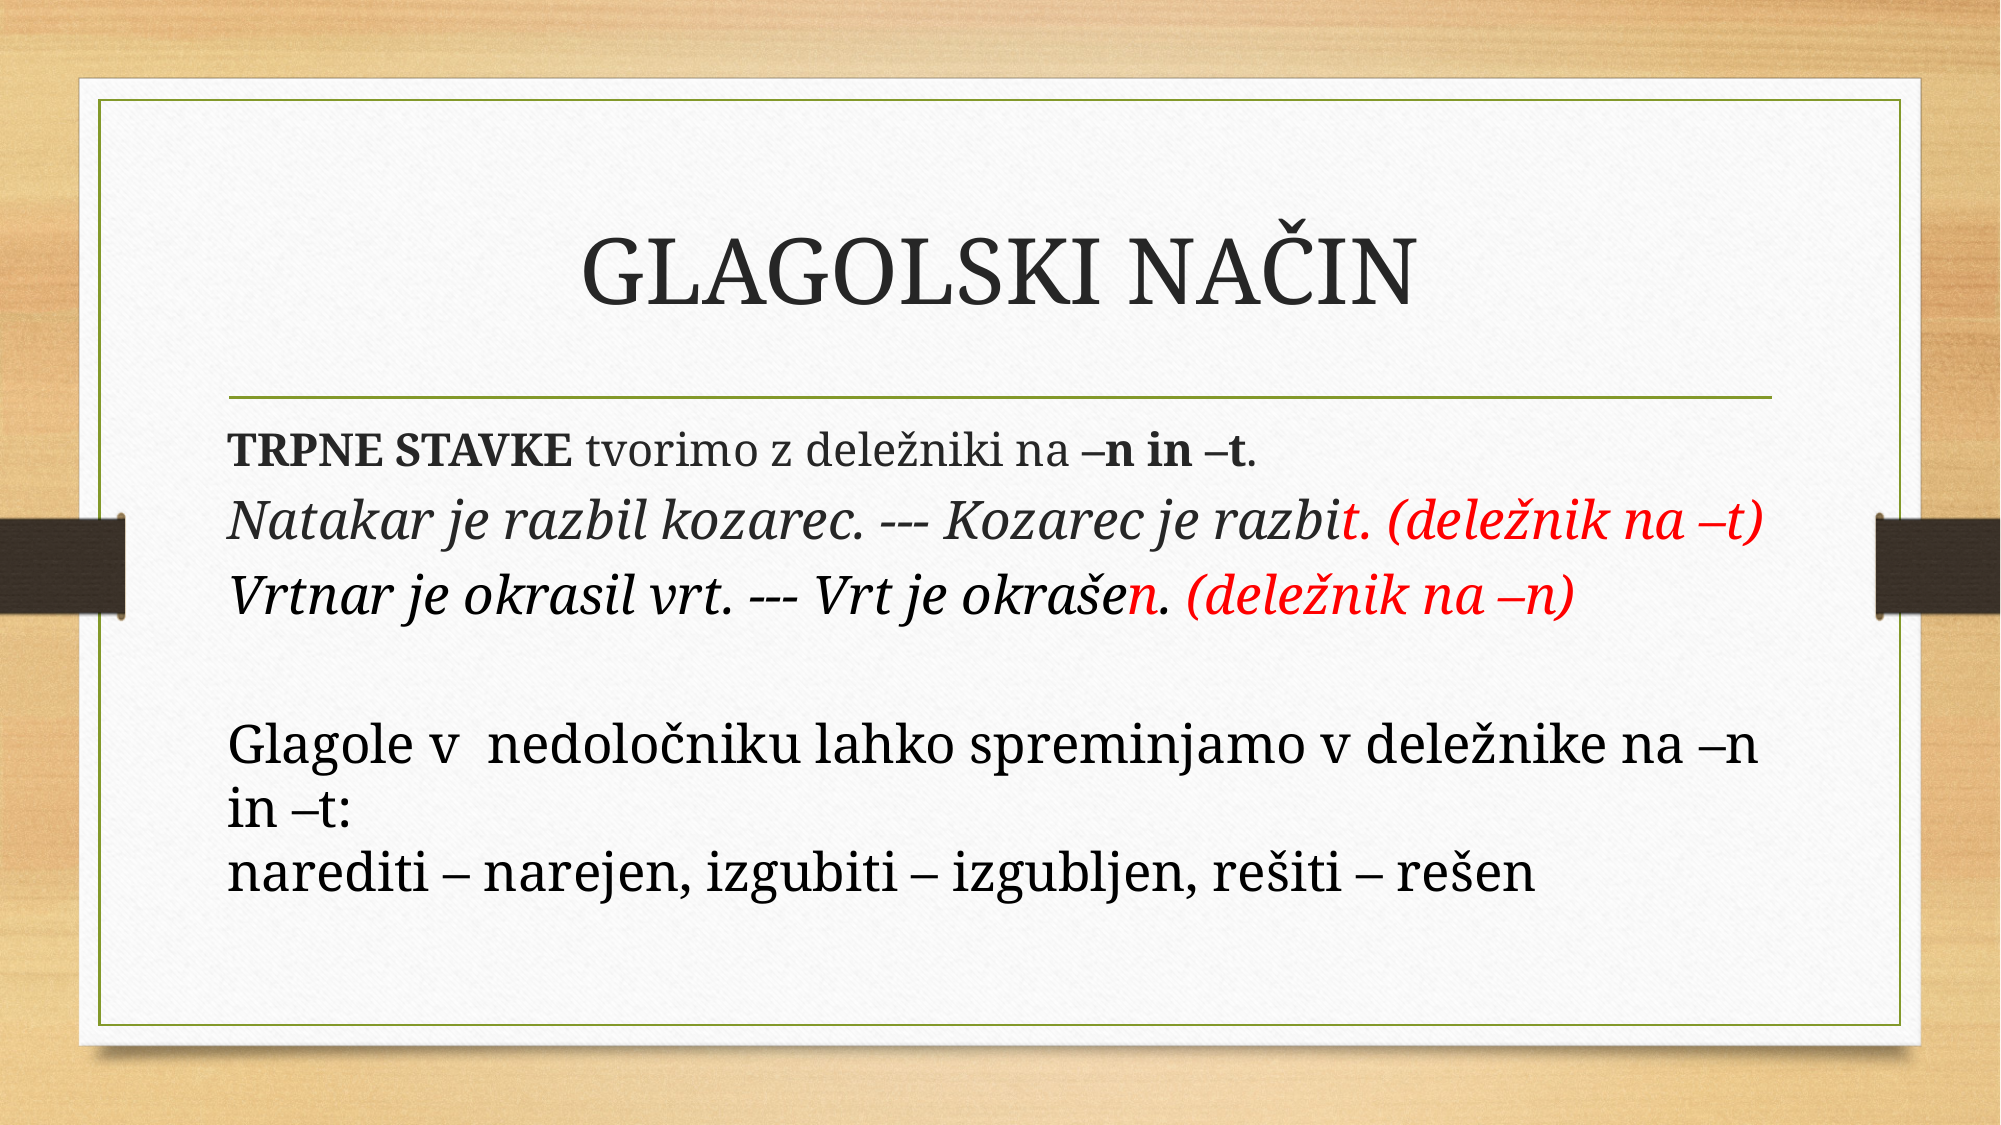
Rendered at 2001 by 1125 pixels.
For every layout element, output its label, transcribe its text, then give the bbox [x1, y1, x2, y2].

title GLAGOLSKI NAČIN [212, 161, 1788, 376]
list TRPNE STAVKE tvorimo z deležniki na –n in –t. Natakar je razbil kozarec. --- Kozarec je razbit. (deležnik na –t) Vrtnar je okrasil vrt. --- Vrt je okrašen. (deležnik na –n) Glagole v nedoločniku lahko spreminjamo v deležnike na –n in –t: narediti – narejen, izgubiti – izgubljen, rešiti – rešen [212, 413, 1788, 964]
